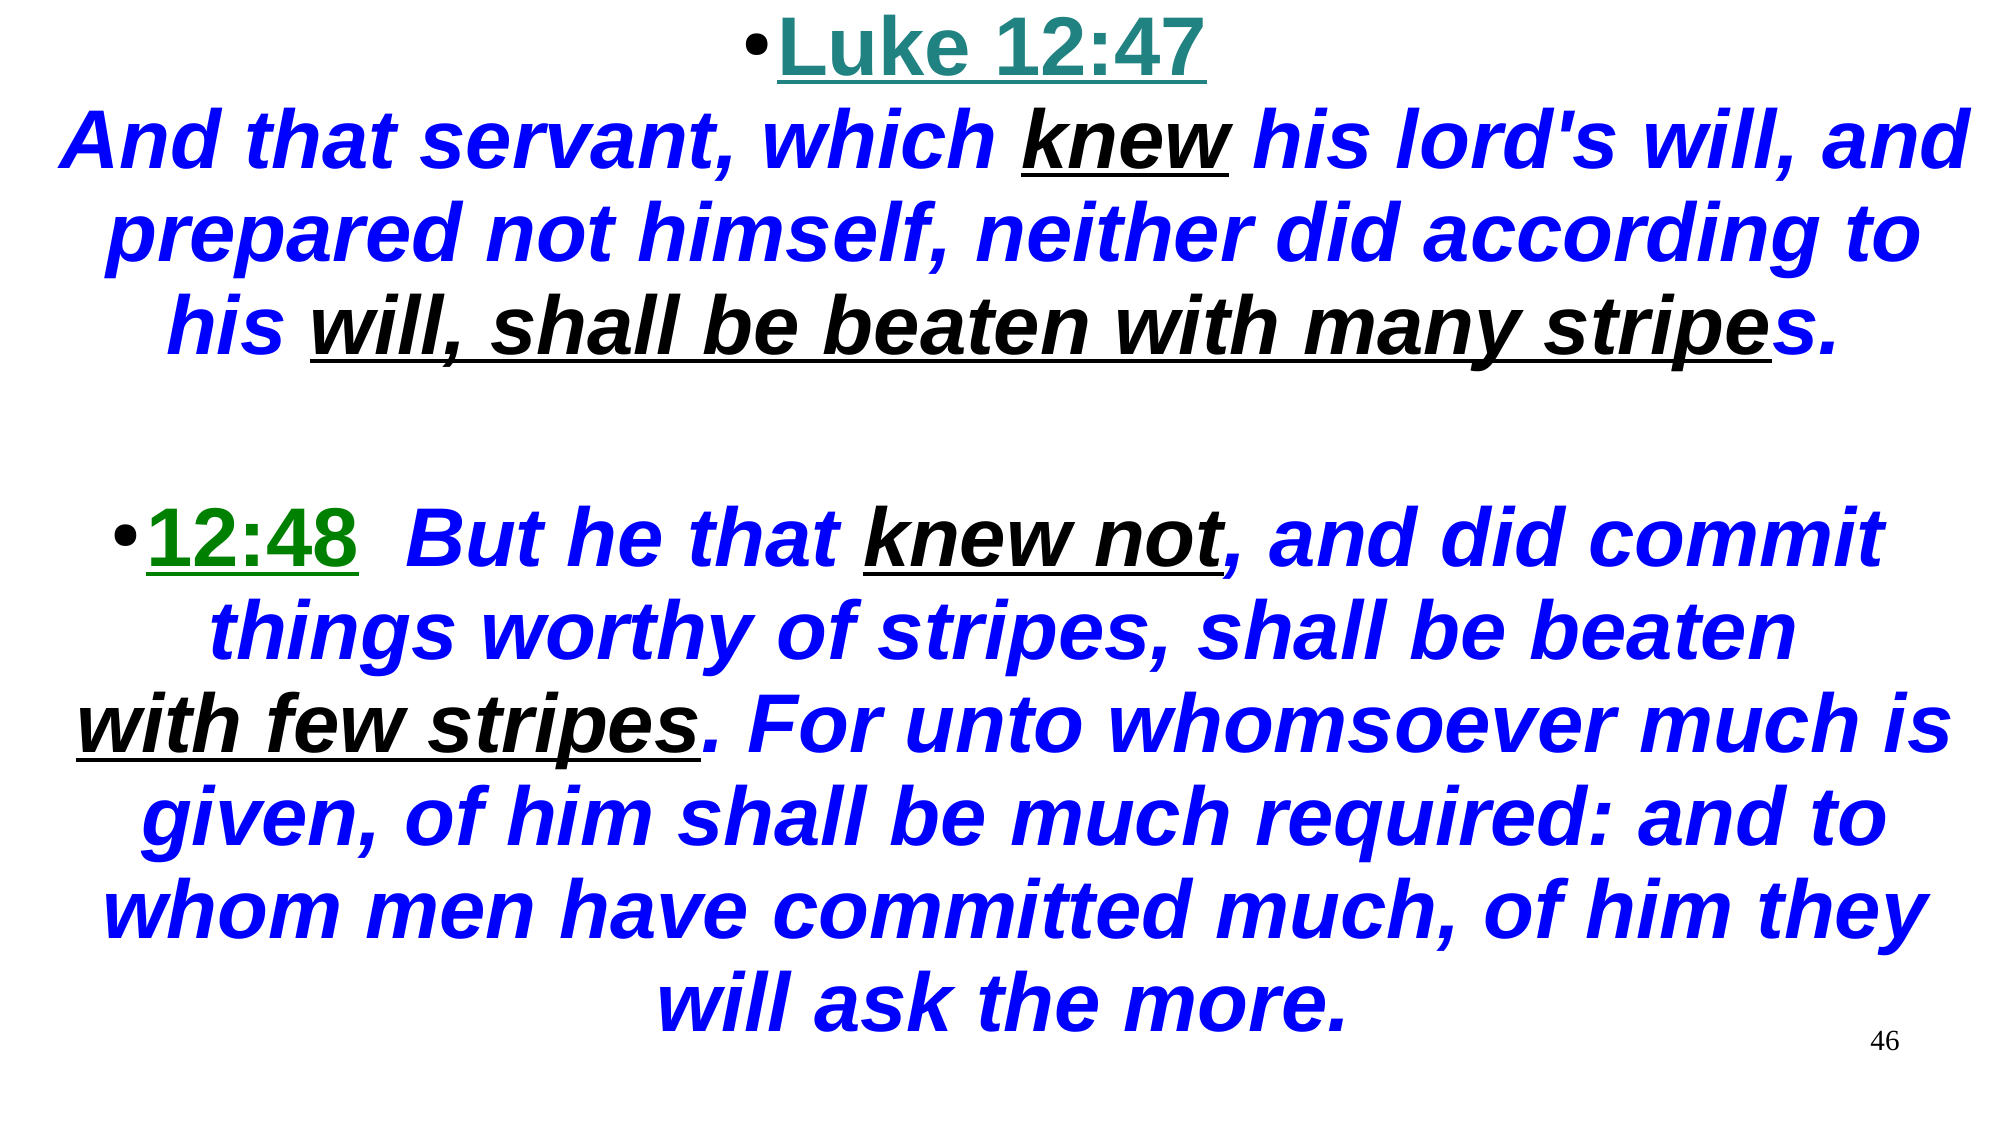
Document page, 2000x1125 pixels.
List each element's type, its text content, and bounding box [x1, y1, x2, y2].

list Luke 12:47 And that servant, which knew his lord's will, and prepared not himself, neither did according to his will, shall be beaten with many stripes. 12:48 But he that knew not, and did commit things worthy of stripes, shall be beaten with few stripes. For unto whomsoever much is given, of him shall be much required: and to whom men have committed much, of him they will ask the more. [0, 0, 1996, 1123]
